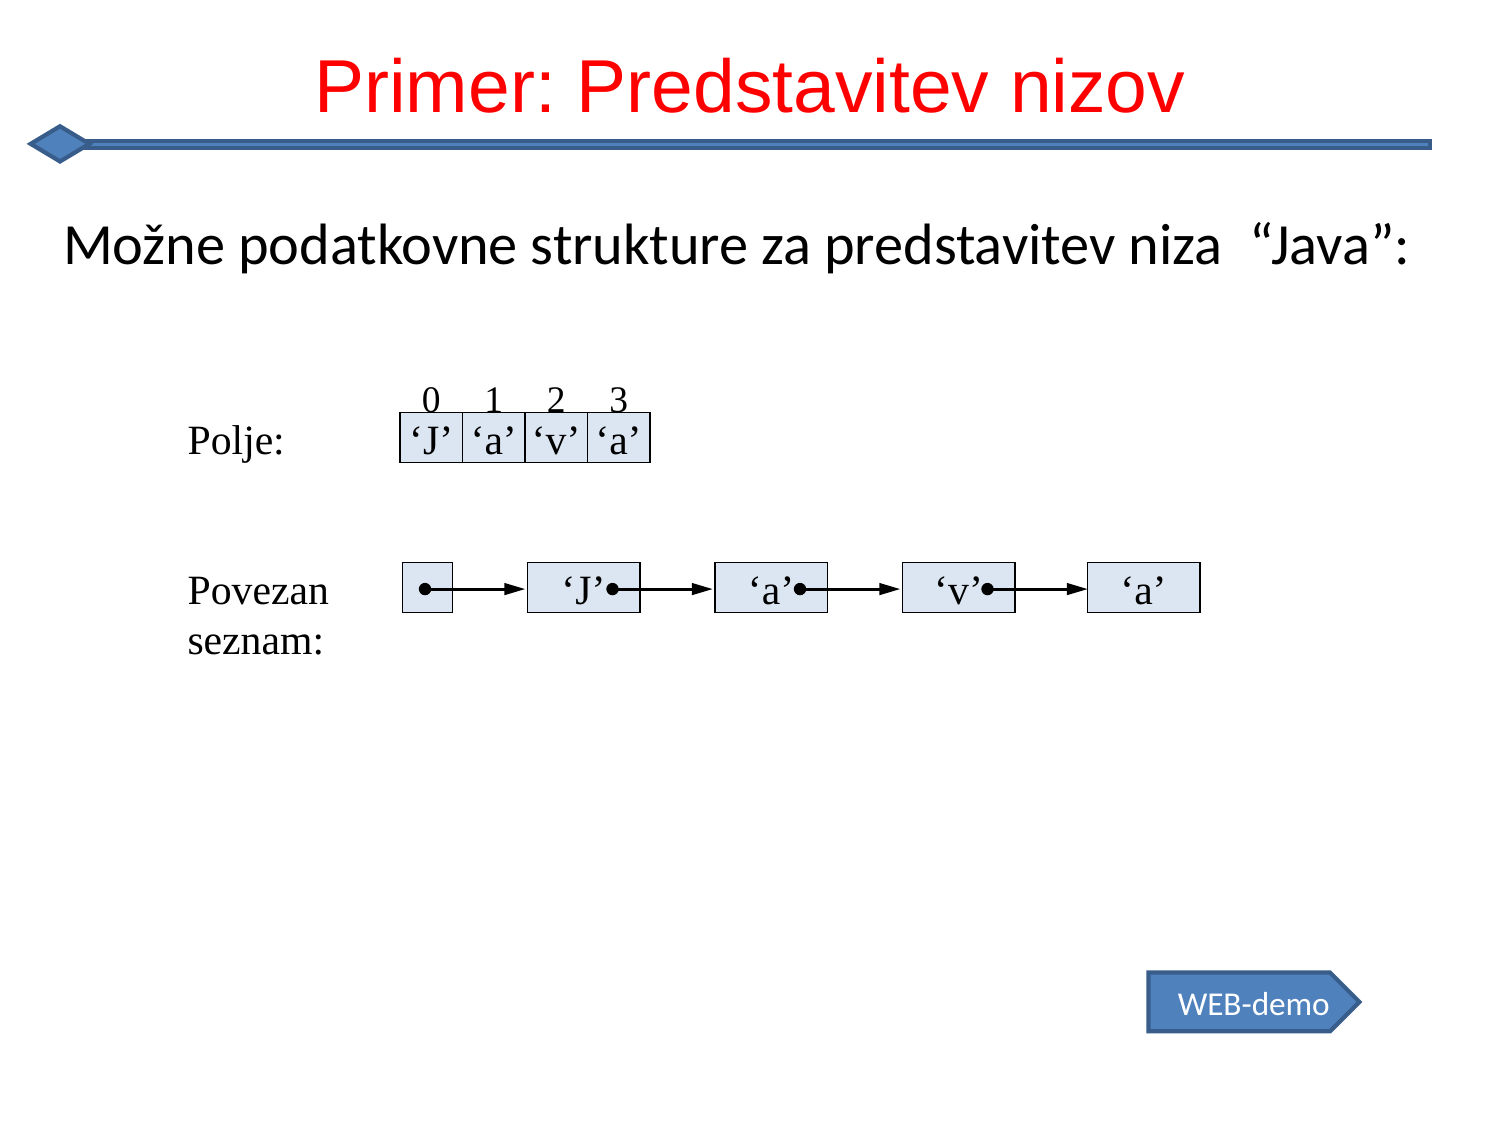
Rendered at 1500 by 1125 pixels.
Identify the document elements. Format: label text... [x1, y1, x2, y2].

text_box ‘a’ [462, 421, 525, 463]
list Možne podatkovne strukture za predstavitev niza “Java”: [35, 199, 1454, 950]
text_box 0 [399, 375, 462, 421]
text_box ‘a’ [587, 421, 651, 463]
text_box [402, 562, 453, 613]
text_box 1 [462, 374, 526, 421]
text_box ‘J’ [527, 562, 640, 613]
title Primer: Predstavitev nizov [75, 23, 1426, 141]
text_box WEB-demo [1148, 972, 1360, 1032]
text_box ‘J’ [399, 421, 462, 463]
text_box 2 [525, 374, 587, 420]
text_box ‘v’ [902, 562, 1015, 613]
text_box Polje: [187, 412, 313, 463]
text_box ‘a’ [714, 562, 828, 613]
text_box 3 [587, 374, 651, 421]
text_box ‘v’ [525, 420, 587, 463]
text_box Povezan seznam: [187, 562, 388, 663]
text_box ‘a’ [1087, 562, 1201, 613]
